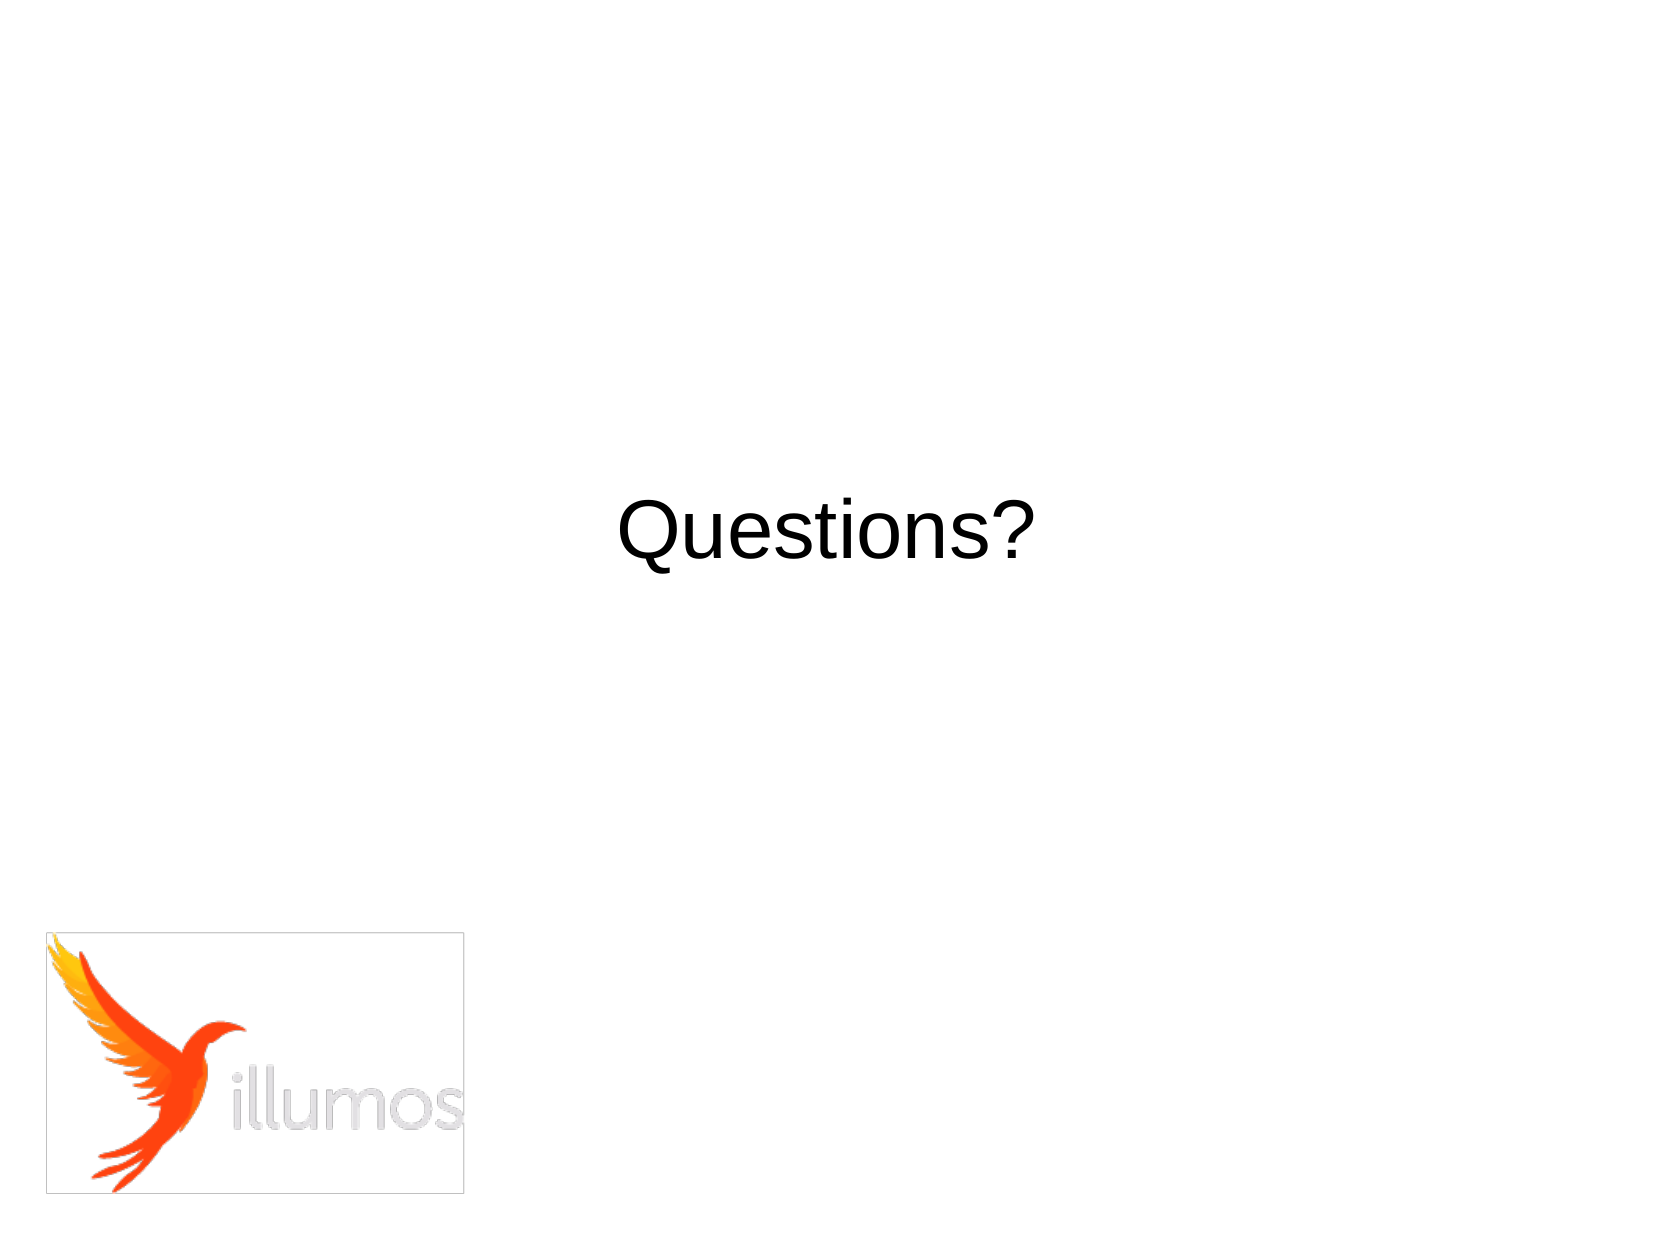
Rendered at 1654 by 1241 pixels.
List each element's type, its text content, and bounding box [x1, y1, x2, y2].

subtitle Questions? [82, 49, 1571, 1010]
picture [0, 886, 511, 1241]
